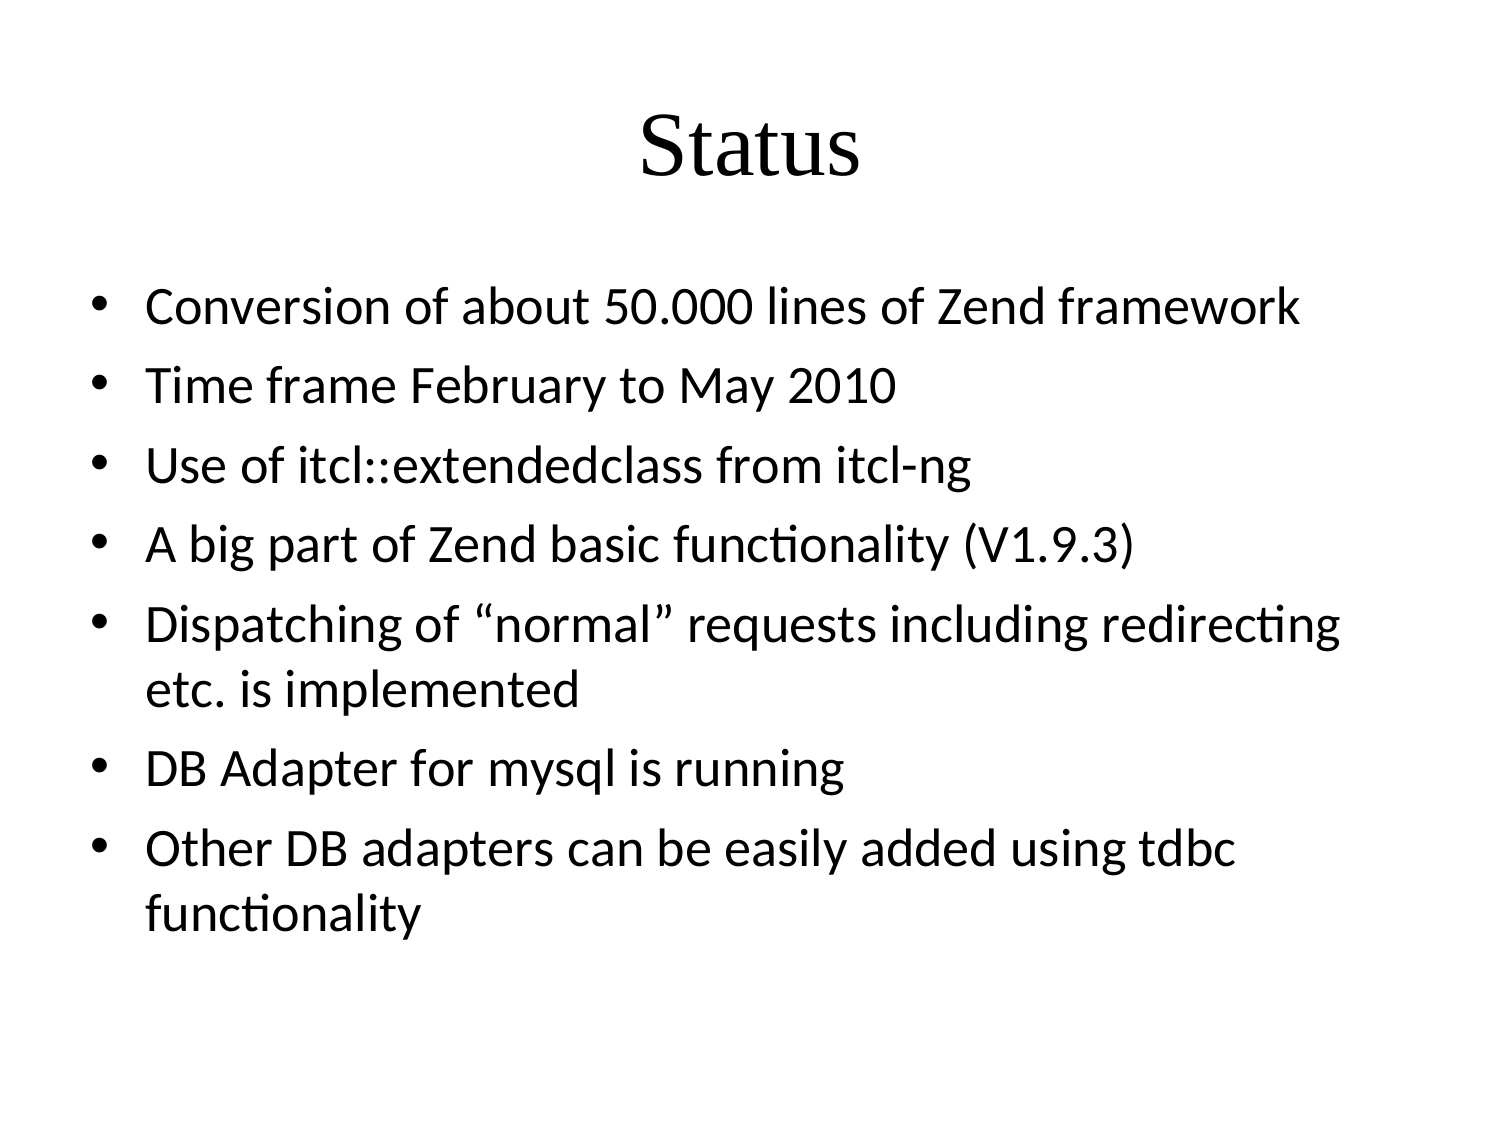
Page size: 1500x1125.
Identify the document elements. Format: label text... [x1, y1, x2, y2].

text_box Status‏ [75, 45, 1426, 233]
text_box Conversion of about 50.000 lines of Zend framework Time frame February to May 2010 Use of itcl::extendedclass from itcl-ng A big part of Zend basic functionality (V1.9.3) Dispatching of “normal” requests including redirecting etc. is implemented DB Adapter for mysql is running Other DB adapters can be easily added using tdbc functionality [75, 262, 1426, 1005]
